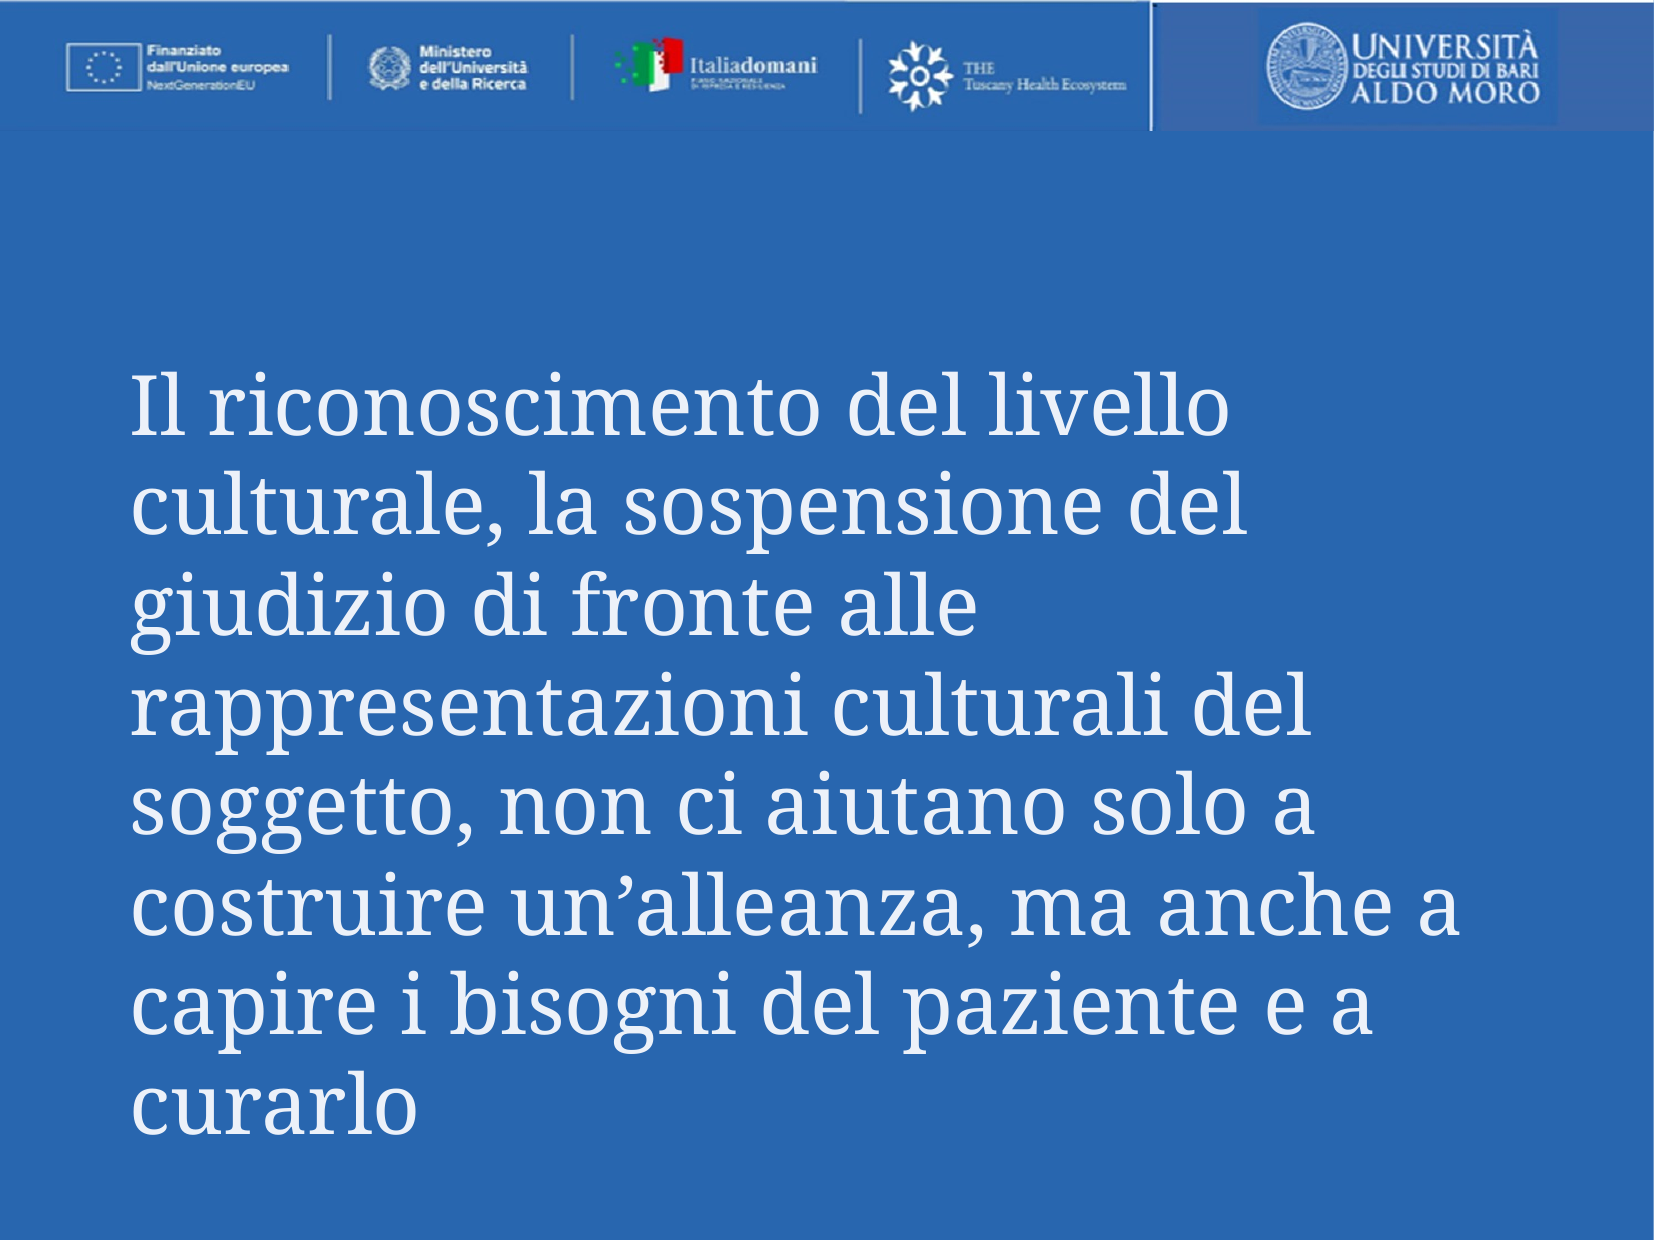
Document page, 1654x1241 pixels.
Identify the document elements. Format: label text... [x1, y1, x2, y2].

picture [0, 0, 1654, 132]
subtitle Il riconoscimento del livello culturale, la sospensione del giudizio di fronte alle rappresentazioni culturali del soggetto, non ci aiutano solo a costruire un’alleanza, ma anche a capire i bisogni del paziente e a curarlo info@etnopsi.it [115, 344, 1539, 1083]
